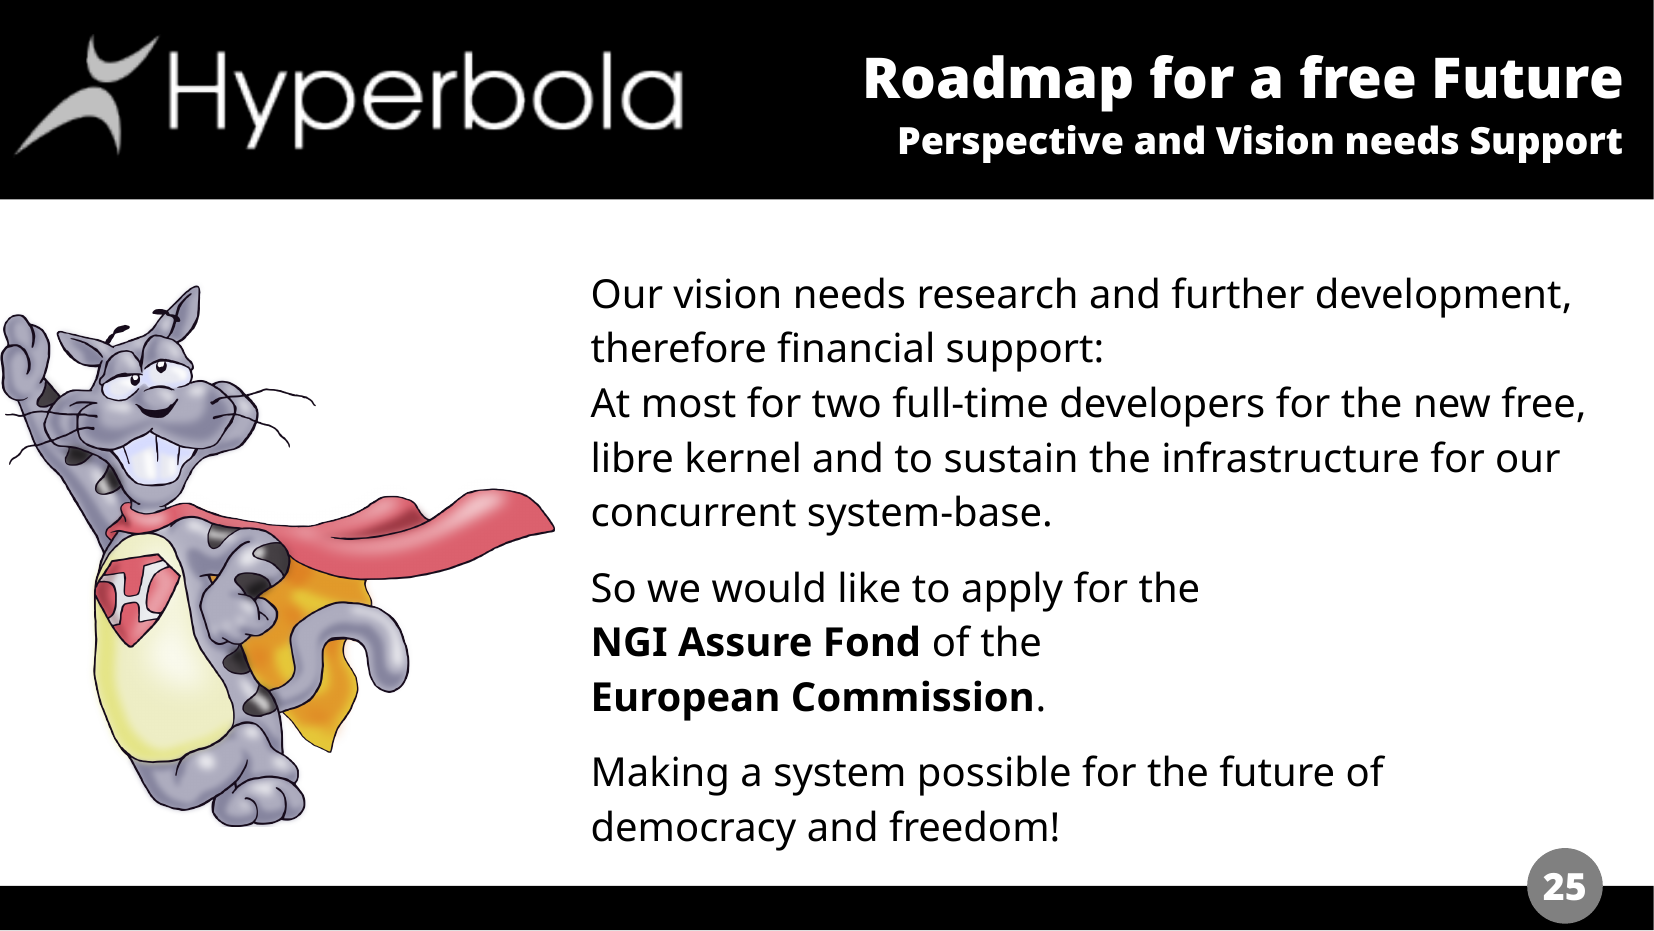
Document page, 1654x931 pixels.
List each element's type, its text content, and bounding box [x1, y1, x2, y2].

picture [11, 34, 691, 158]
picture [0, 271, 555, 827]
list Our vision needs research and further development, therefore financial support: At most for two full-time developers for the new free, libre kernel and to sustain the infrastructure for our concurrent system-base. So we would like to apply for the NGI Assure Fond of the European Commission. Making a system possible for the future of democracy and freedom! [590, 265, 1595, 857]
title Roadmap for a free Future Perspective and Vision needs Support [708, 42, 1625, 161]
